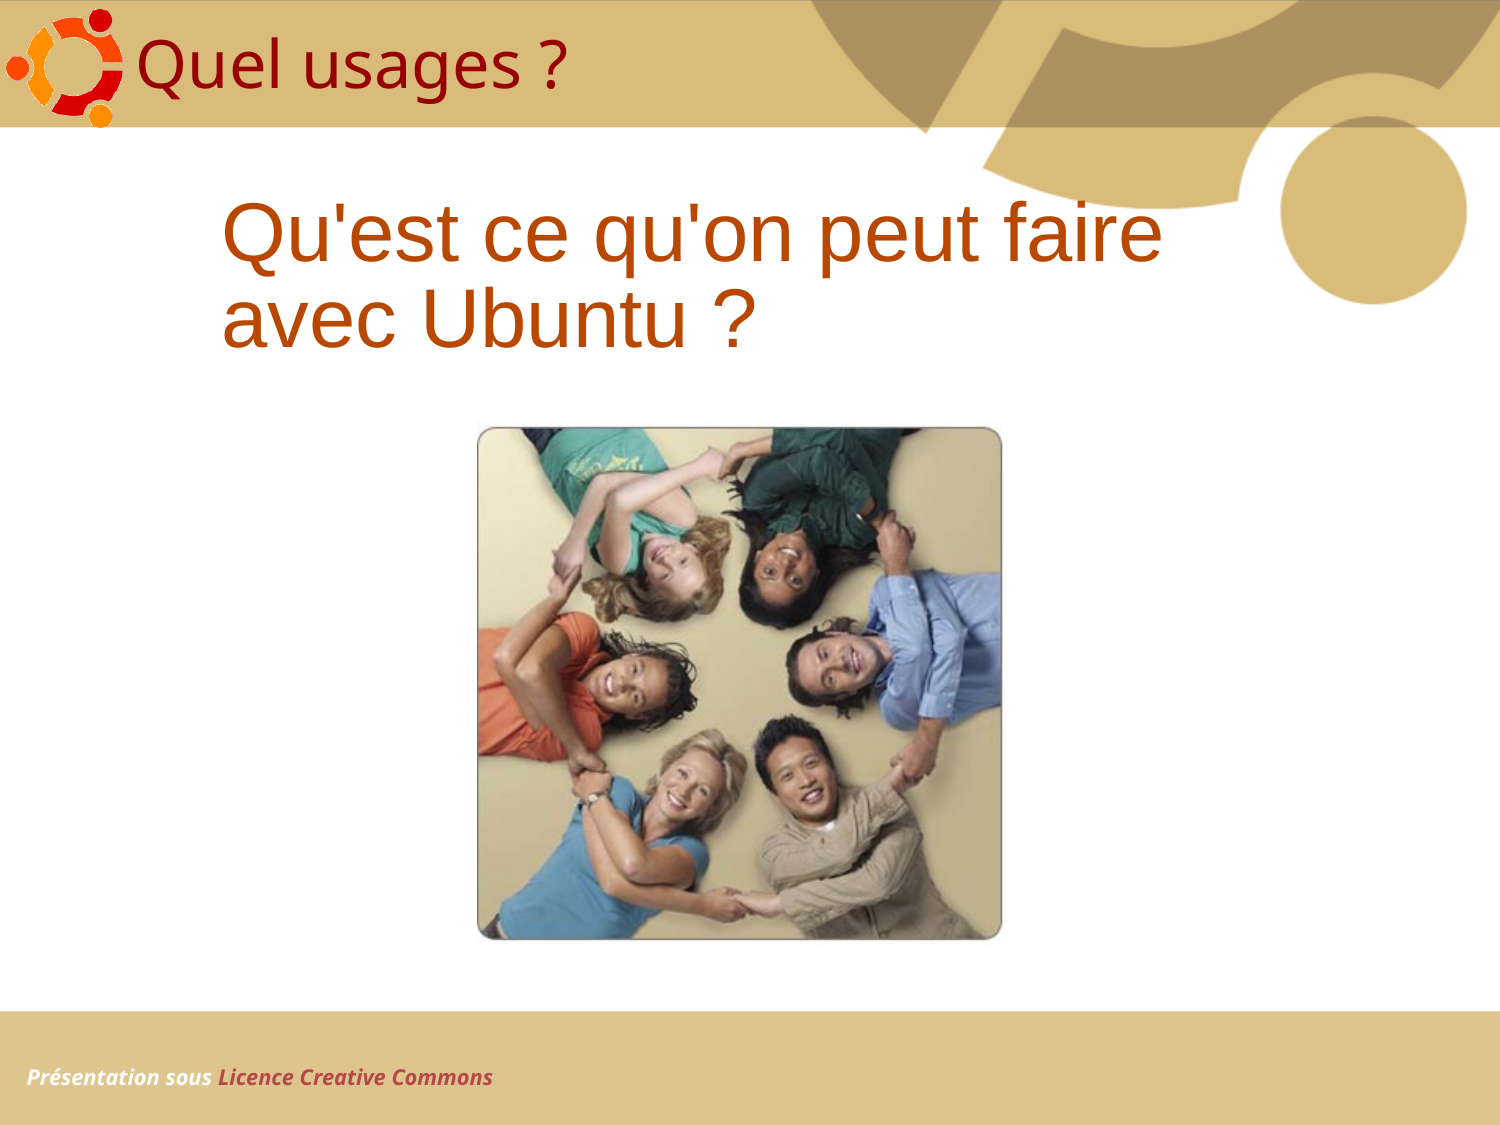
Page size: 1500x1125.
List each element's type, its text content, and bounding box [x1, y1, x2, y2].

title Quel usages ? [135, 0, 1417, 152]
text_box Qu'est ce qu'on peut faire avec Ubuntu ? [206, 184, 1241, 380]
picture [0, 0, 1500, 945]
